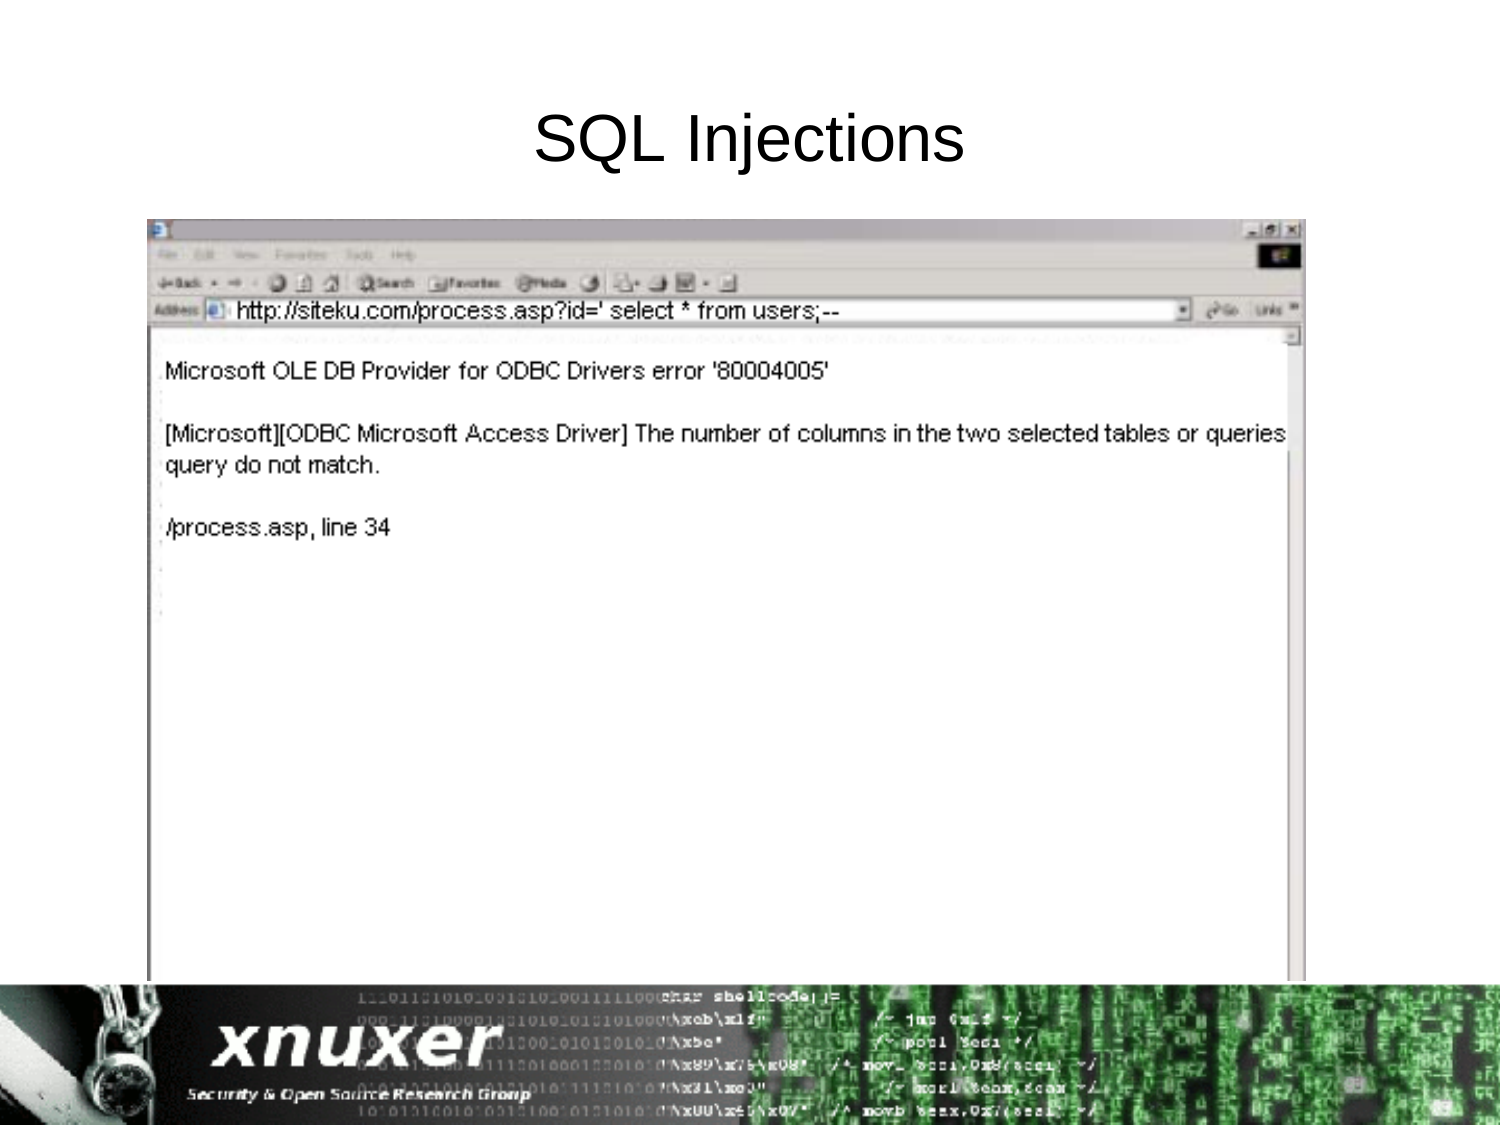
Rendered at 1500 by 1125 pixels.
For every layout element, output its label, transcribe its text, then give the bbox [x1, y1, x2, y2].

picture [0, 0, 1500, 1125]
title SQL Injections [75, 45, 1426, 233]
